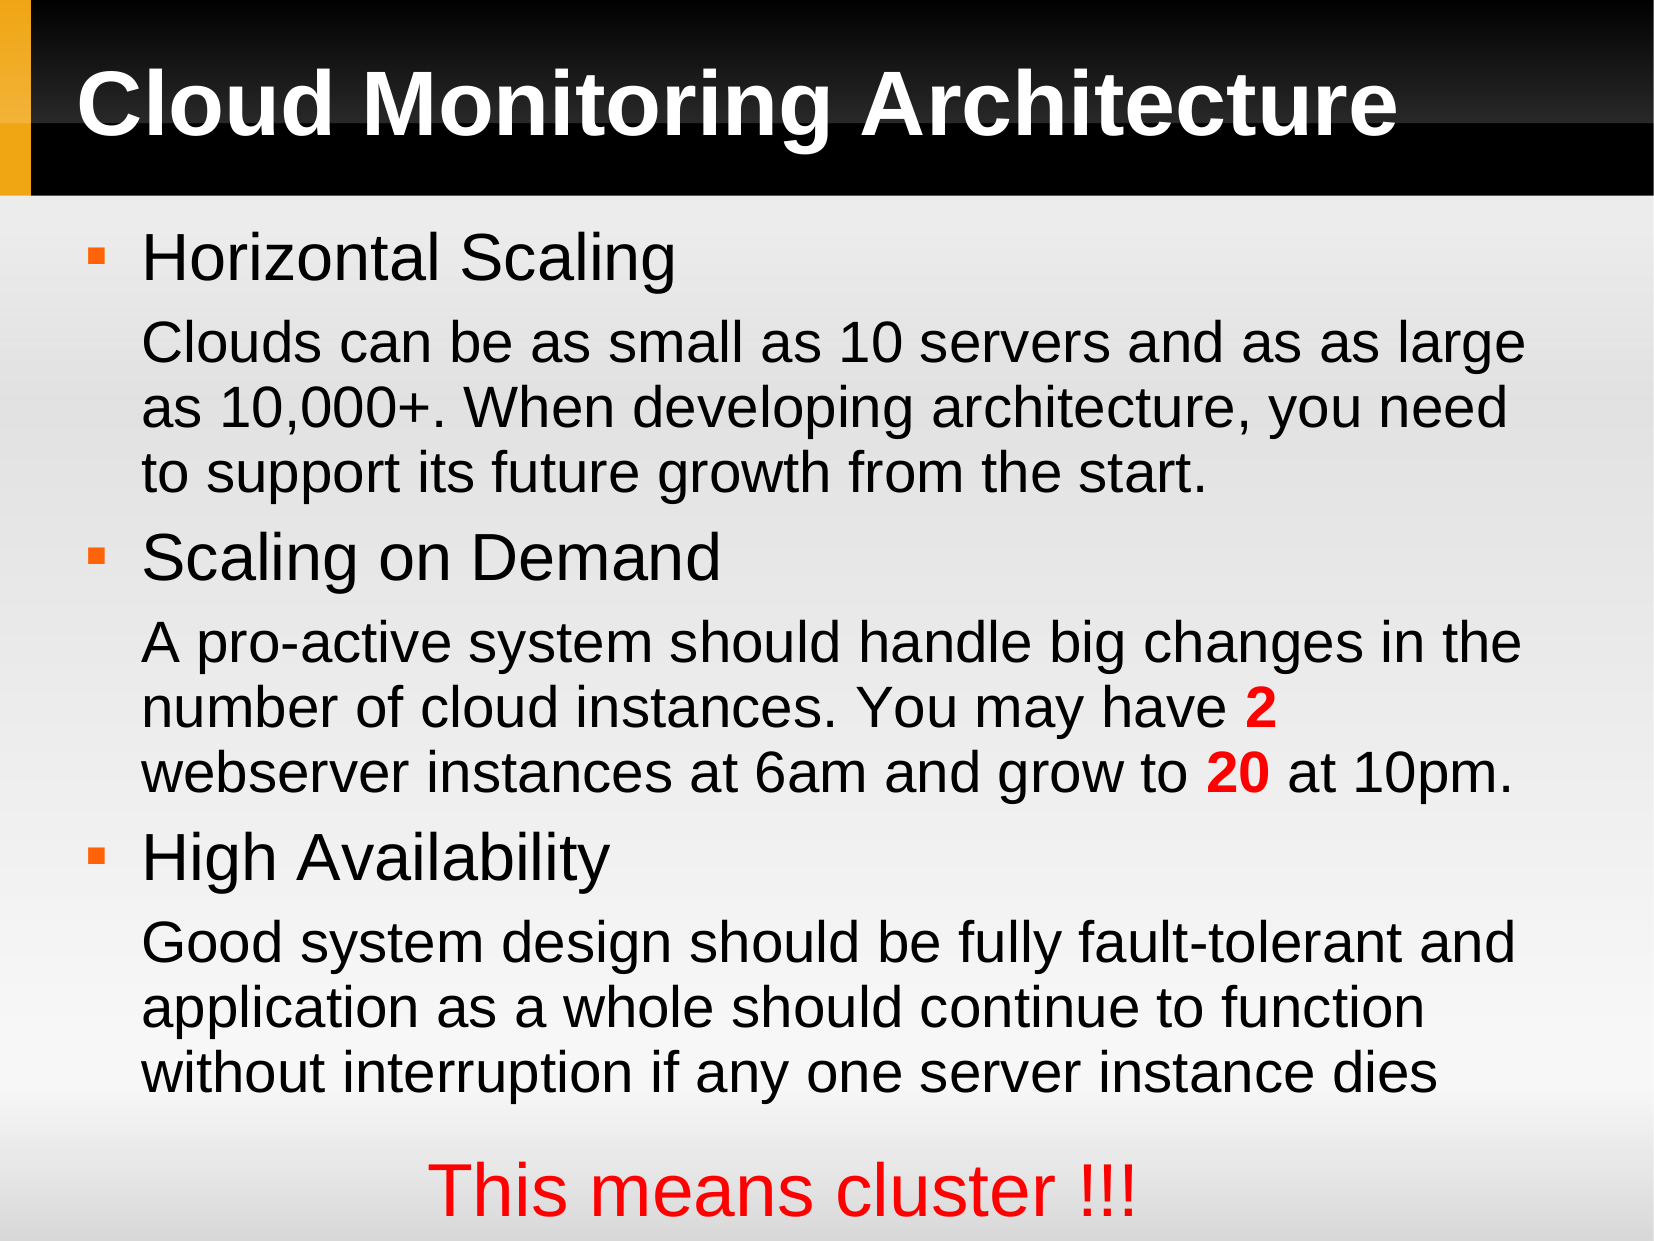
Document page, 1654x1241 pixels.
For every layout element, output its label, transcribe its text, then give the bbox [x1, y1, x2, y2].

list Horizontal Scaling Clouds can be as small as 10 servers and as as large as 10,000+. When developing architecture, you need to support its future growth from the start. Scaling on Demand A pro-active system should handle big changes in the number of cloud instances. You may have 2 webserver instances at 6am and grow to 20 at 10pm. High Availability Good system design should be fully fault-tolerant and application as a whole should continue to function without interruption if any one server instance dies [70, 220, 1559, 1107]
picture [0, 0, 1654, 1241]
text_box This means cluster !!! [412, 1141, 1463, 1241]
title Cloud Monitoring Architecture [76, 0, 1565, 208]
